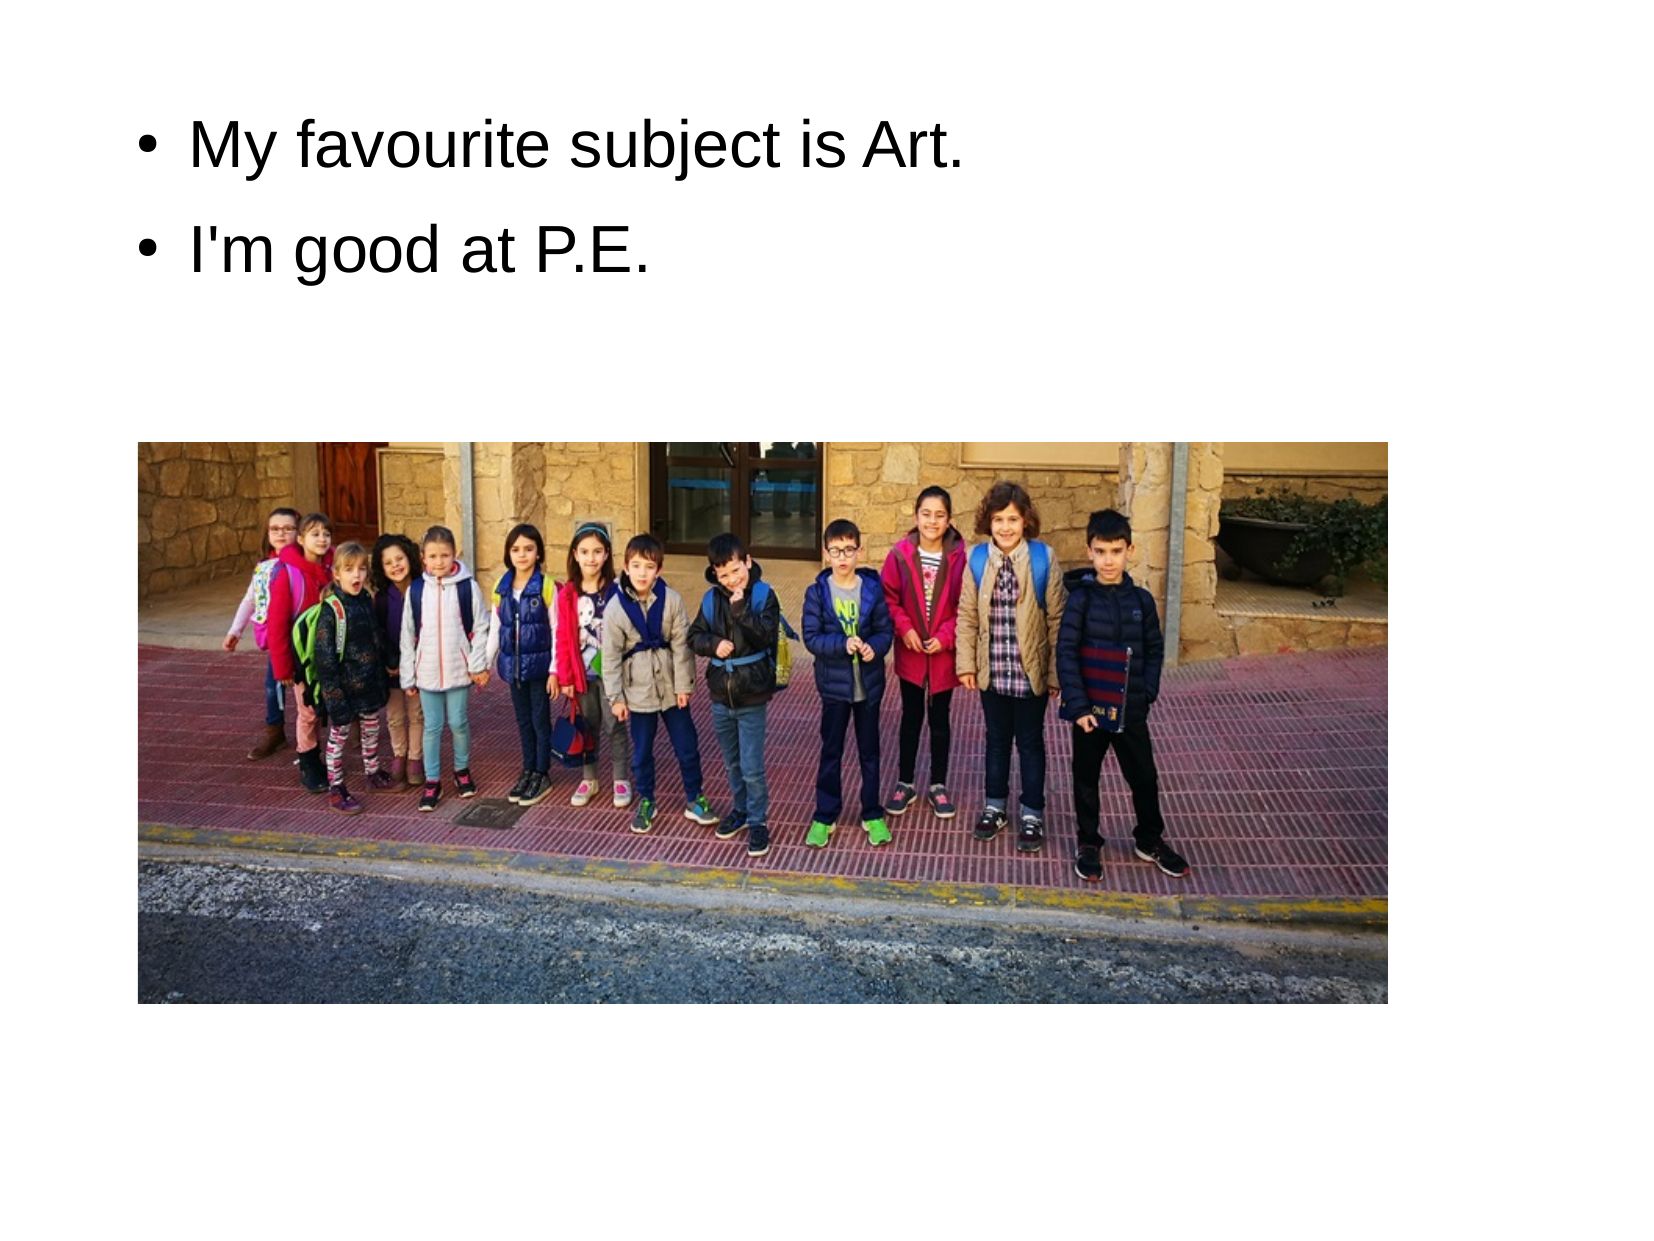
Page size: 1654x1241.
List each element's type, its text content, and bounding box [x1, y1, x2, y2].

picture [137, 442, 1388, 1004]
list My favourite subject is Art. I'm good at P.E. [118, 107, 1607, 827]
